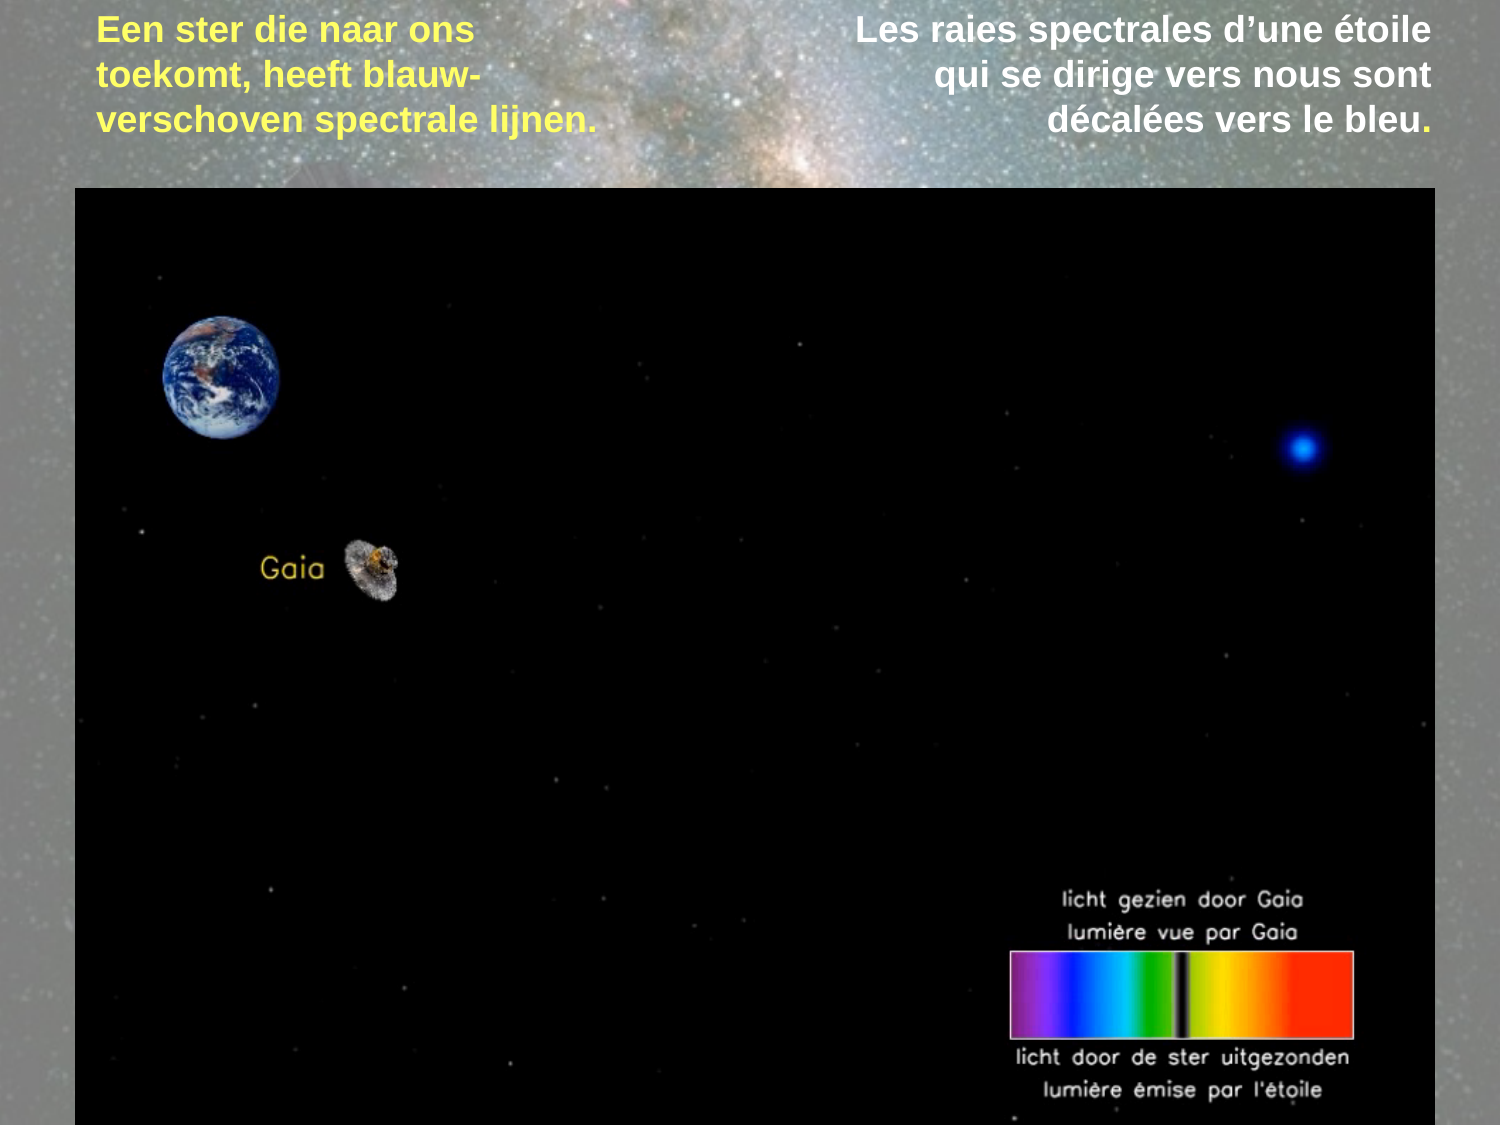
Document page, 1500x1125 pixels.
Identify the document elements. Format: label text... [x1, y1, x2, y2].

text_box Een ster die naar ons toekomt, heeft blauw-verschoven spectrale lijnen. [81, 0, 644, 148]
text_box Les raies spectrales d’une étoile qui se dirige vers nous sont décalées vers le bleu. [832, 0, 1447, 148]
picture [0, 0, 1500, 1125]
text_box [75, 187, 1436, 1125]
